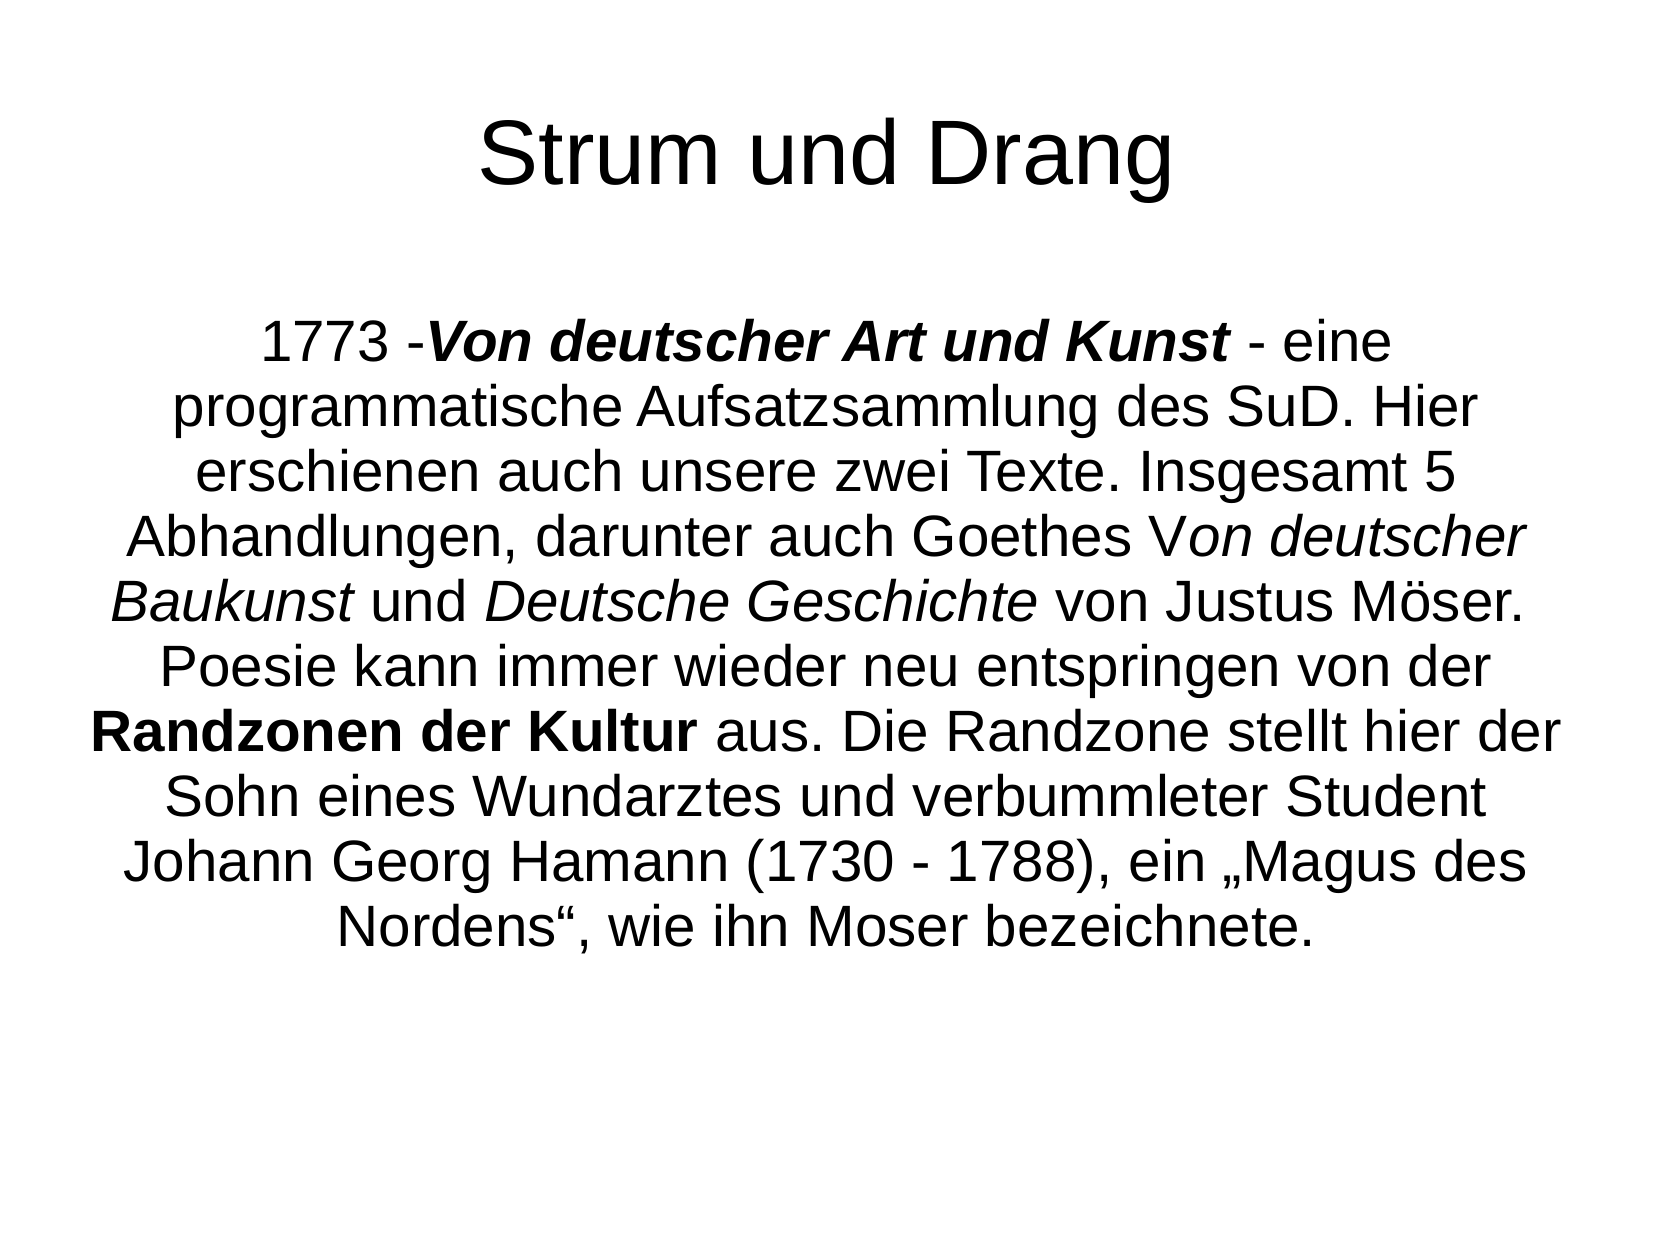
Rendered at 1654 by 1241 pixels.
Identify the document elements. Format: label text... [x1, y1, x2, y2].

subtitle 1773 -Von deutscher Art und Kunst - eine programmatische Aufsatzsammlung des SuD. Hier erschienen auch unsere zwei Texte. Insgesamt 5 Abhandlungen, darunter auch Goethes Von deutscher Baukunst und Deutsche Geschichte von Justus Möser. Poesie kann immer wieder neu entspringen von der Randzonen der Kultur aus. Die Randzone stellt hier der Sohn eines Wundarztes und verbummleter Student Johann Georg Hamann (1730 - 1788), ein „Magus des Nordens“, wie ihn Moser bezeichnete. [82, 271, 1571, 997]
title Strum und Drang [82, 49, 1571, 257]
